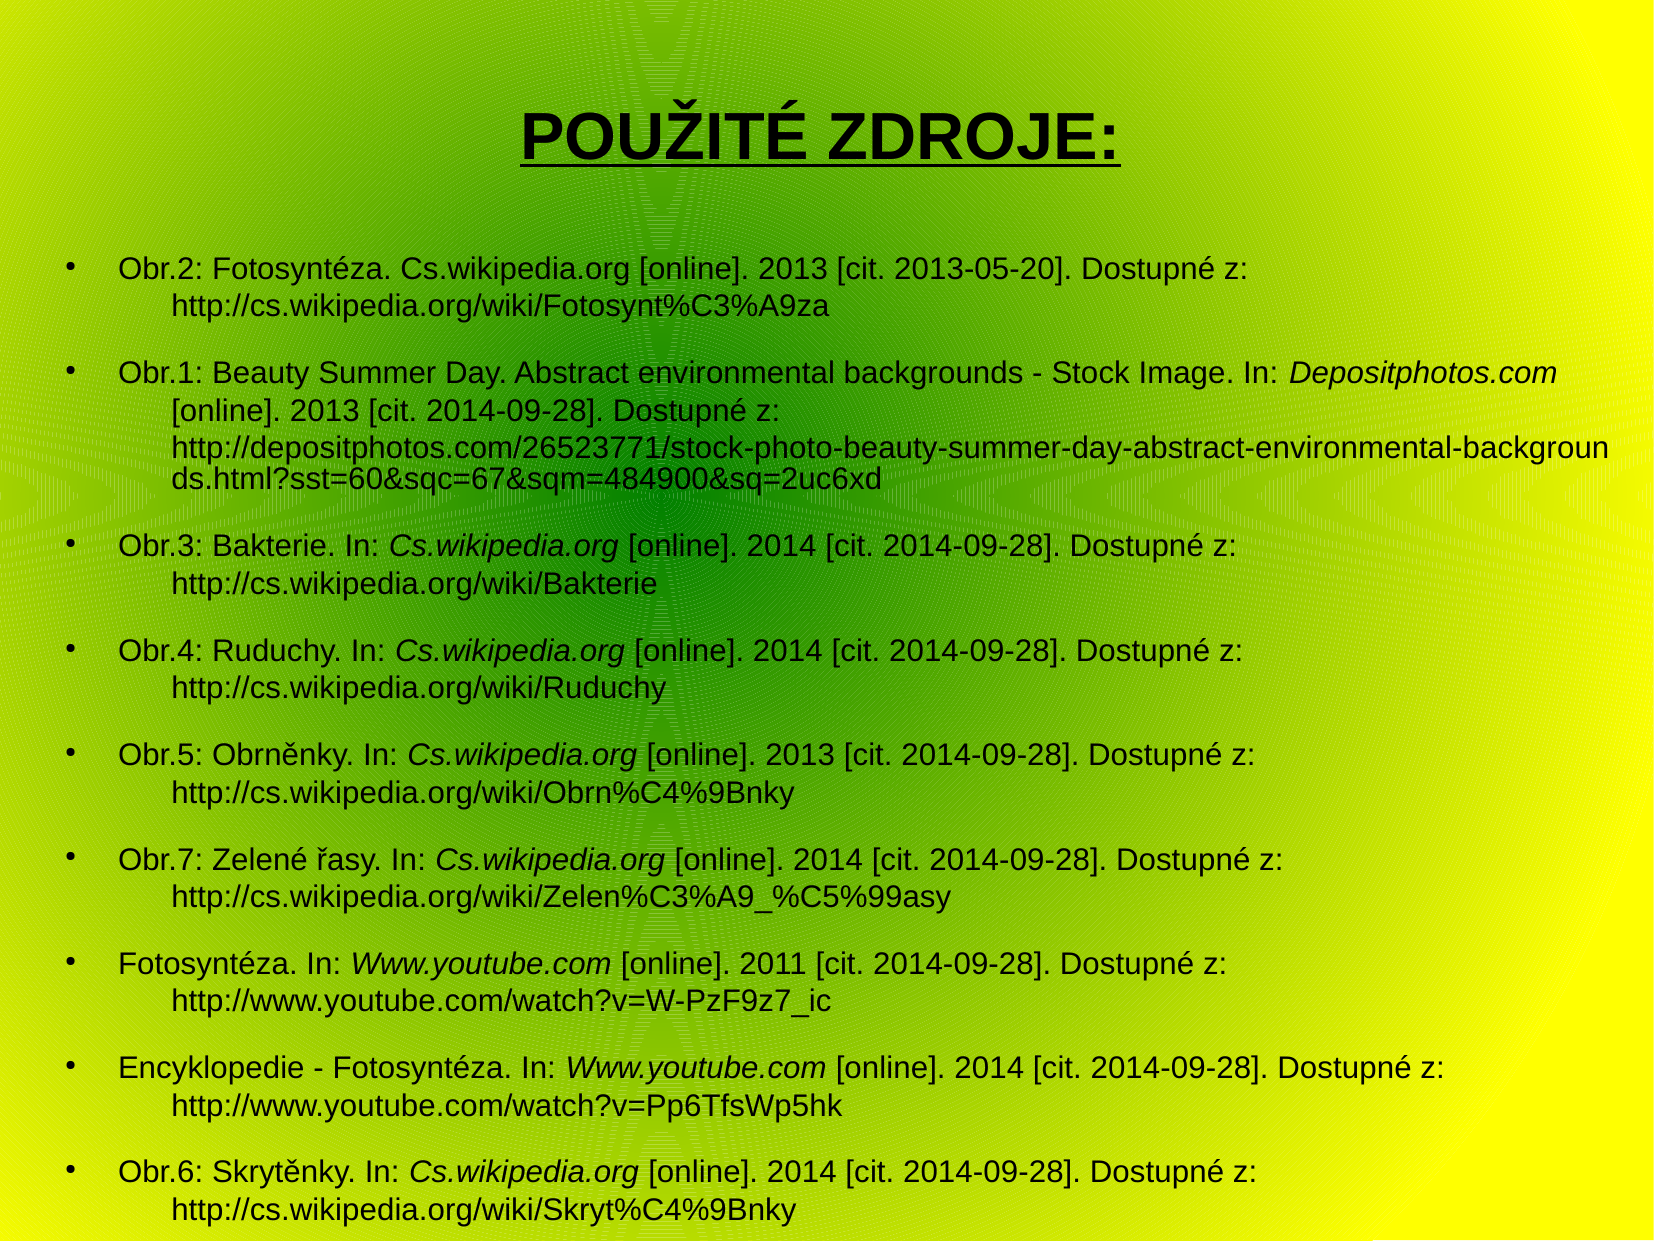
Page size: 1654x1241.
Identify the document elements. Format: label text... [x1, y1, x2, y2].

title POUŽITÉ ZDROJE: [76, 29, 1565, 101]
list Obr.2: Fotosyntéza. Cs.wikipedia.org [online]. 2013 [cit. 2013-05-20]. Dostupné z: http://cs.wikipedia.org/wiki/Fotosynt%C3%A9za Obr.1: Beauty Summer Day. Abstract environmental backgrounds - Stock Image. In: Depositphotos.com [online]. 2013 [cit. 2014-09-28]. Dostupné z: http://depositphotos.com/26523771/stock-photo-beauty-summer-day-abstract-environmental-backgrounds.html?sst=60&sqc=67&sqm=484900&sq=2uc6xd Obr.3: Bakterie. In: Cs.wikipedia.org [online]. 2014 [cit. 2014-09-28]. Dostupné z: http://cs.wikipedia.org/wiki/Bakterie Obr.4: Ruduchy. In: Cs.wikipedia.org [online]. 2014 [cit. 2014-09-28]. Dostupné z: http://cs.wikipedia.org/wiki/Ruduchy Obr.5: Obrněnky. In: Cs.wikipedia.org [online]. 2013 [cit. 2014-09-28]. Dostupné z: http://cs.wikipedia.org/wiki/Obrn%C4%9Bnky Obr.7: Zelené řasy. In: Cs.wikipedia.org [online]. 2014 [cit. 2014-09-28]. Dostupné z: http://cs.wikipedia.org/wiki/Zelen%C3%A9_%C5%99asy Fotosyntéza. In: Www.youtube.com [online]. 2011 [cit. 2014-09-28]. Dostupné z: http://www.youtube.com/watch?v=W-PzF9z7_ic Encyklopedie - Fotosyntéza. In: Www.youtube.com [online]. 2014 [cit. 2014-09-28]. Dostupné z: http://www.youtube.com/watch?v=Pp6TfsWp5hk Obr.6: Skrytěnky. In: Cs.wikipedia.org [online]. 2014 [cit. 2014-09-28]. Dostupné z: http://cs.wikipedia.org/wiki/Skryt%C4%9Bnky [29, 101, 1625, 1241]
